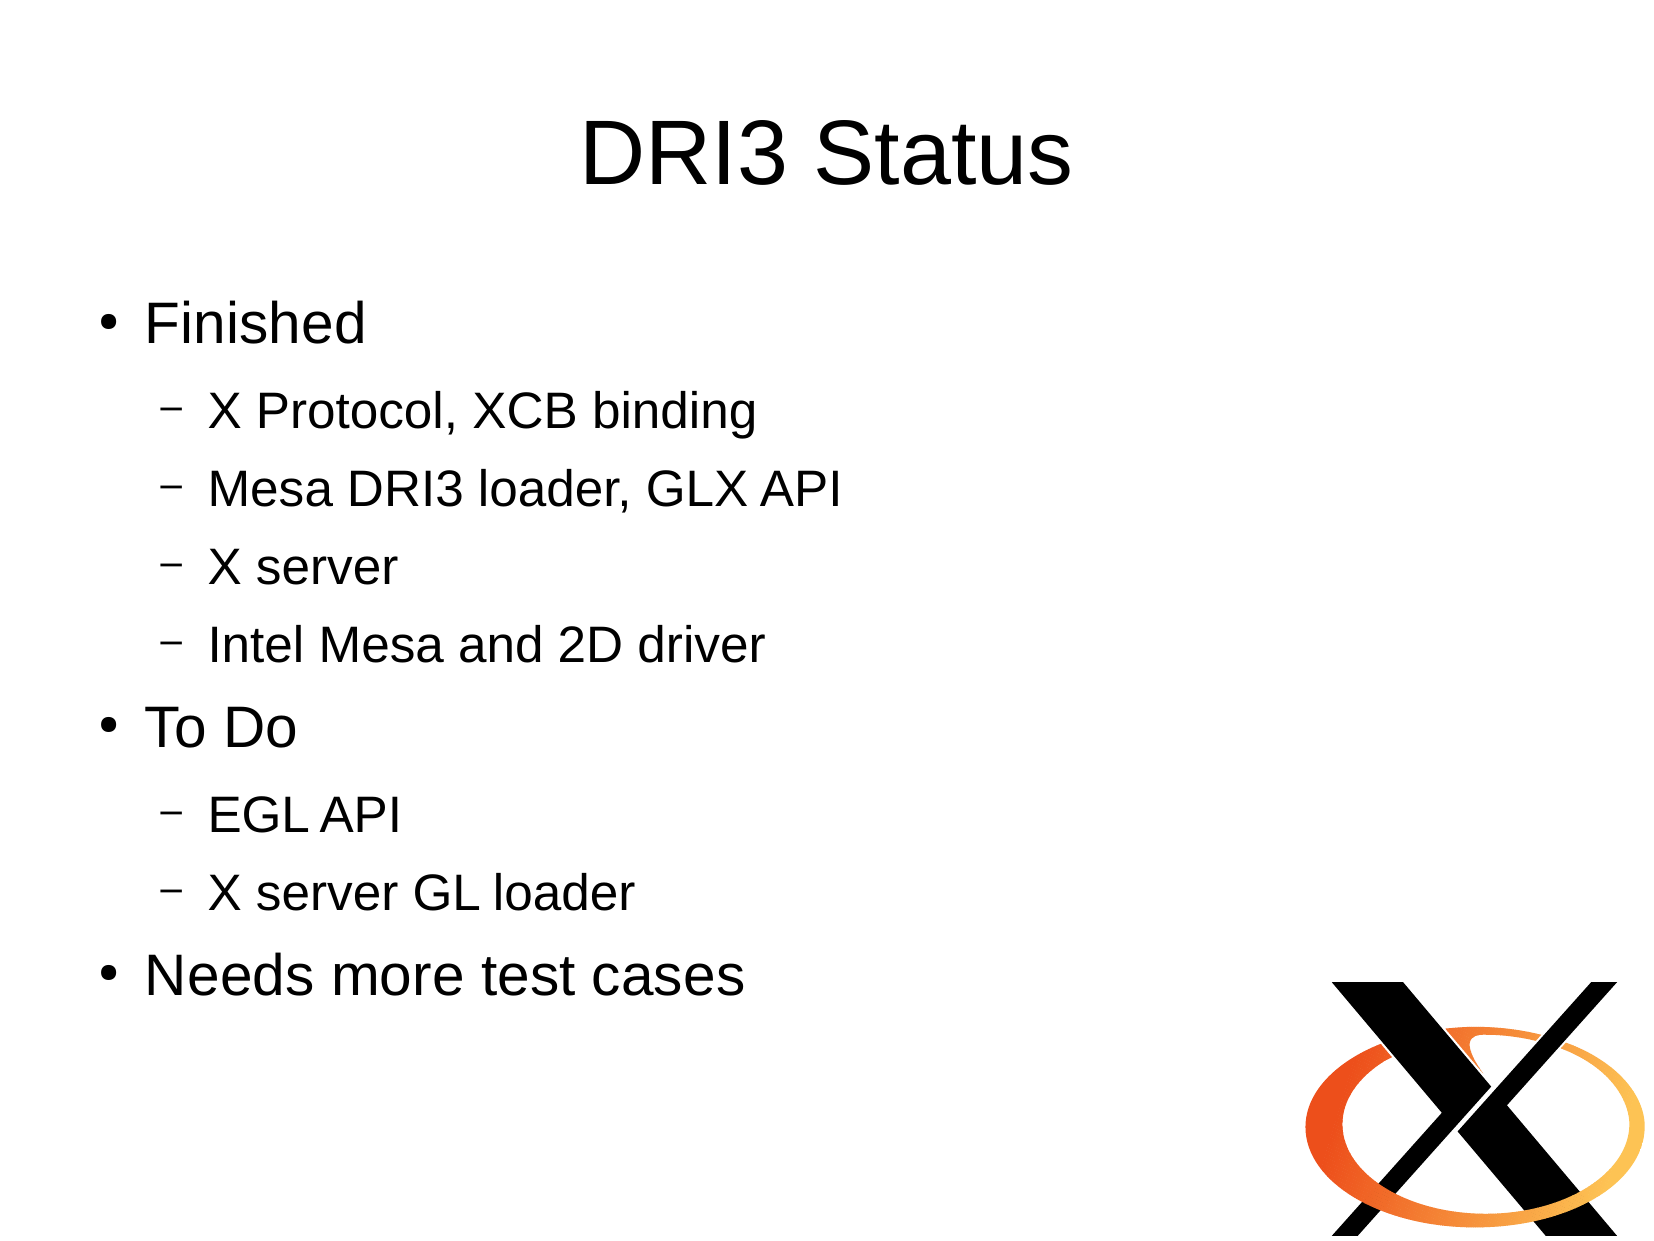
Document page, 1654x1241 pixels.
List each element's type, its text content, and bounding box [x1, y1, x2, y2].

list Finished X Protocol, XCB binding Mesa DRI3 loader, GLX API X server Intel Mesa and 2D driver To Do EGL API X server GL loader Needs more test cases [82, 290, 1571, 1010]
title DRI3 Status [82, 49, 1571, 257]
